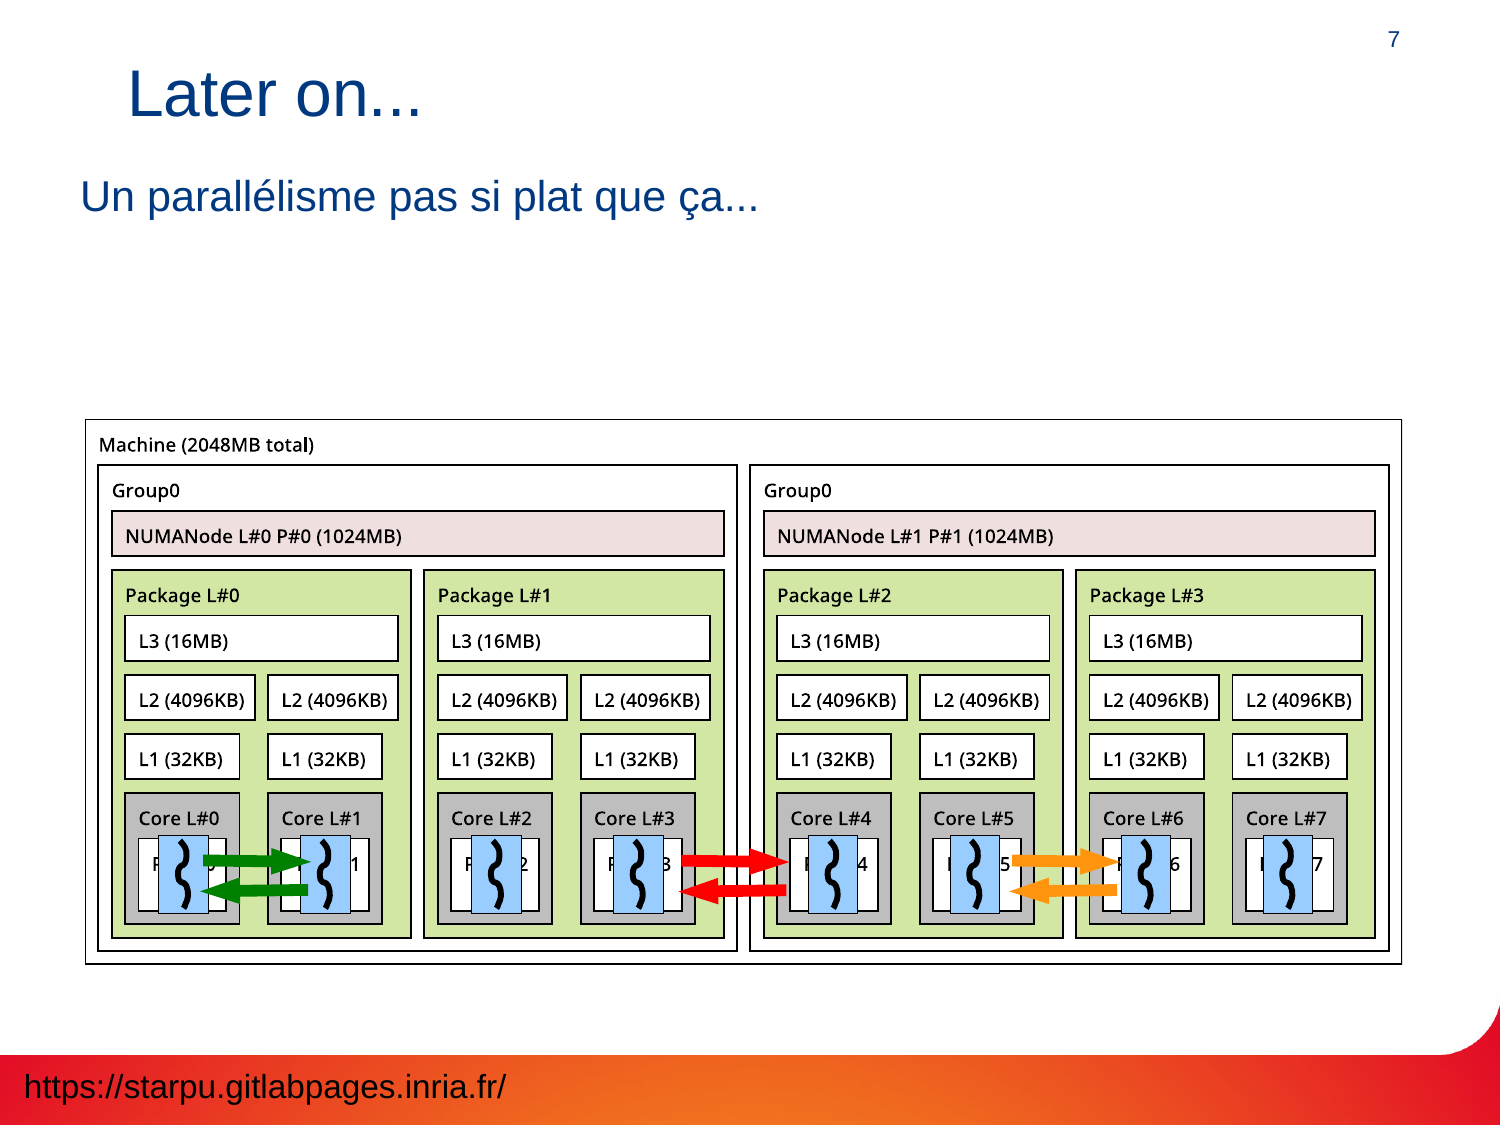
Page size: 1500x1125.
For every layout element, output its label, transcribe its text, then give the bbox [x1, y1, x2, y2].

text_box [613, 835, 664, 914]
text_box [300, 835, 351, 914]
text_box [158, 835, 209, 914]
text_box [1121, 835, 1171, 914]
title Later on... [112, 0, 1474, 188]
text_box [1263, 835, 1313, 914]
text_box [808, 835, 858, 914]
text_box [471, 835, 522, 914]
picture [0, 419, 1500, 1125]
list Un parallélisme pas si plat que ça... [65, 164, 1429, 946]
text_box [950, 835, 1000, 914]
